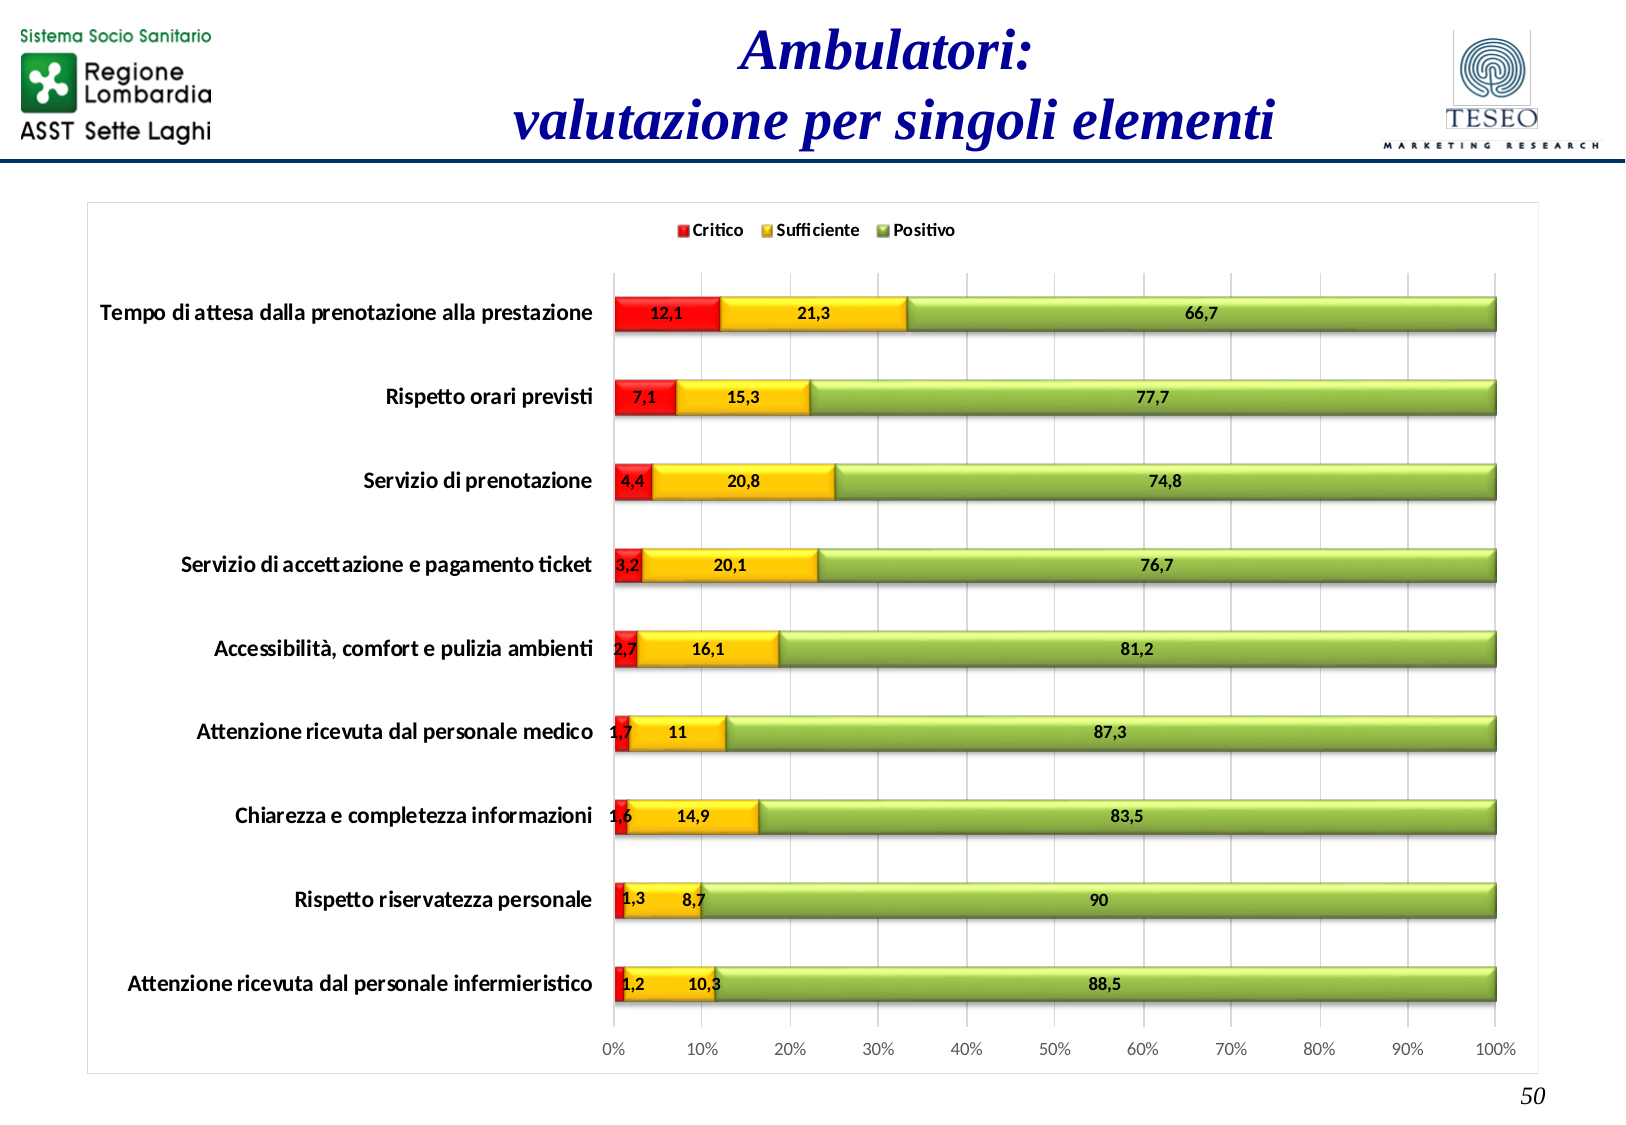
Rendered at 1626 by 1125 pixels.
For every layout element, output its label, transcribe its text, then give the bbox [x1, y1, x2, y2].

picture [21, 26, 211, 148]
picture [86, 201, 1539, 1074]
text_box Ambulatori: valutazione per singoli elementi [351, 18, 1439, 144]
picture [1381, 30, 1604, 149]
